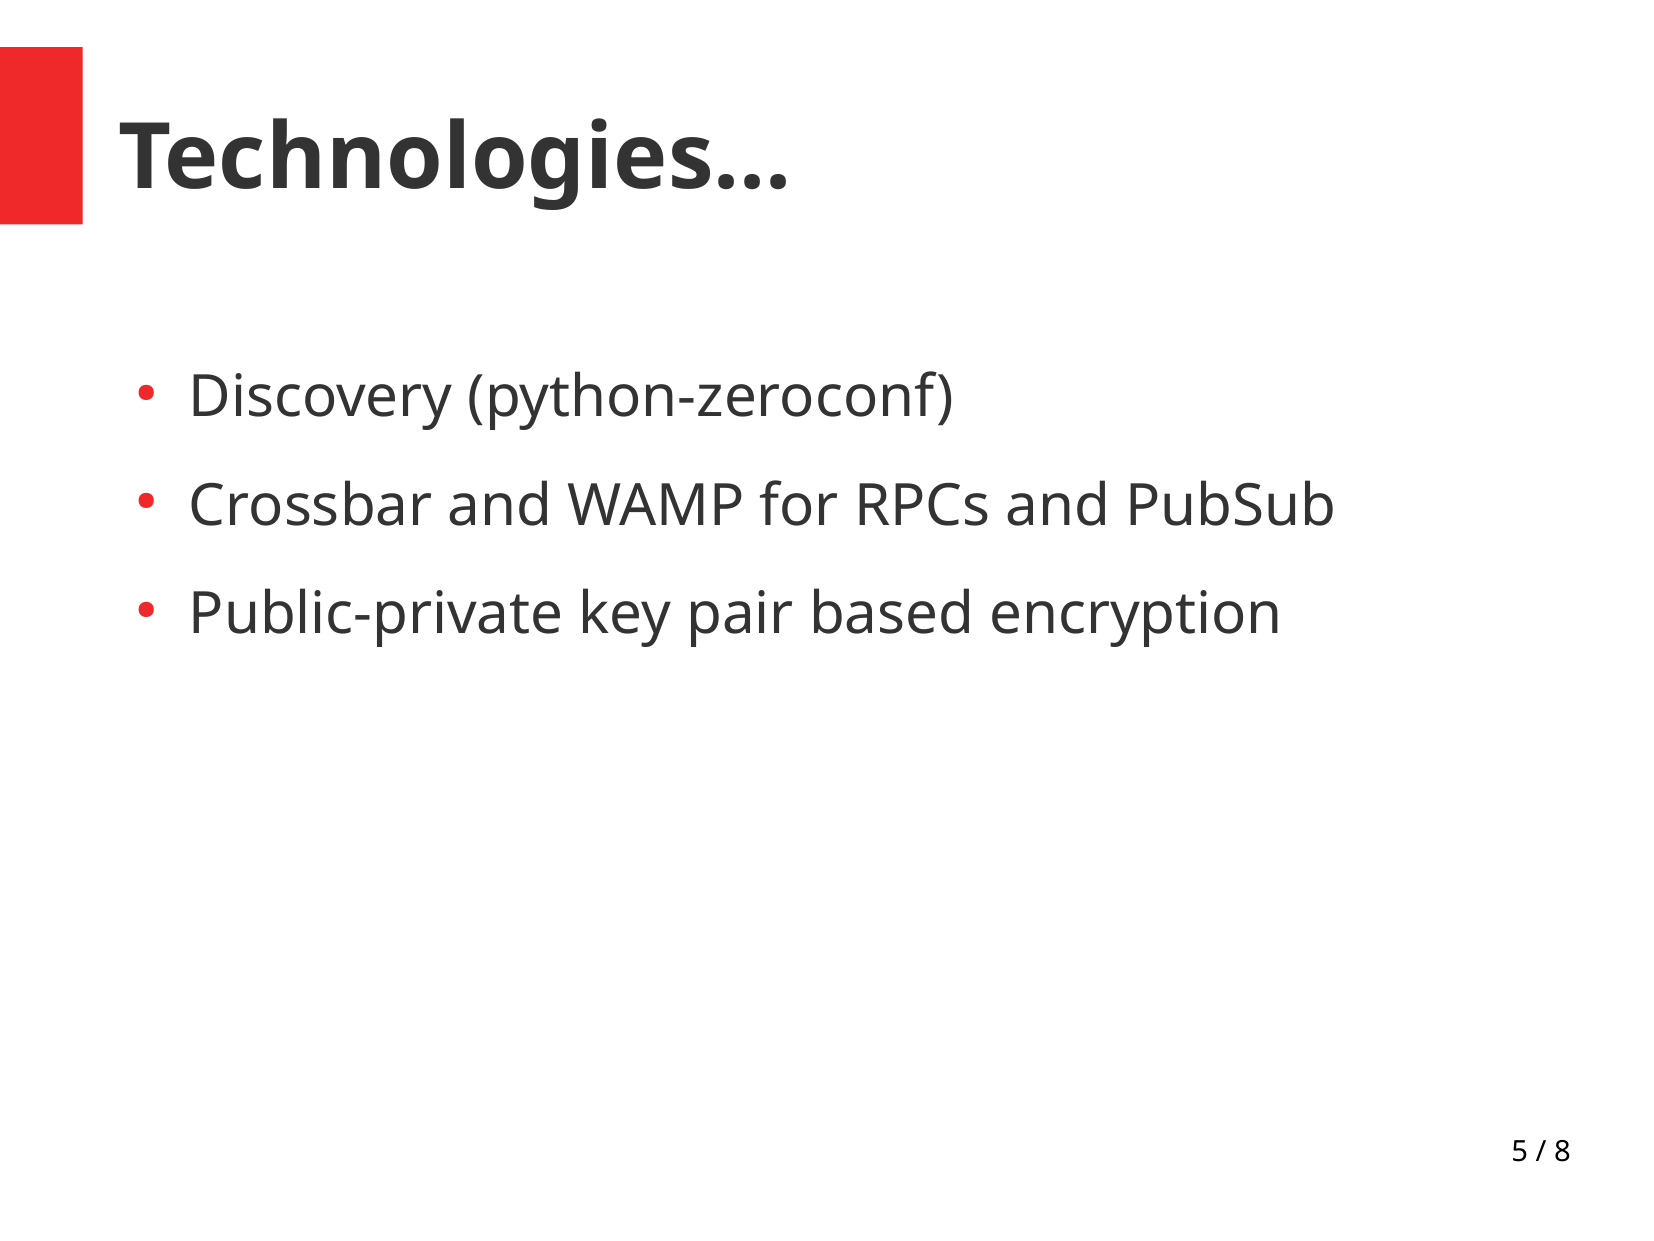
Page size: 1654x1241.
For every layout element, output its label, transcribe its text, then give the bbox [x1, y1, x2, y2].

title Technologies... [118, 49, 1571, 257]
list Discovery (python-zeroconf) Crossbar and WAMP for RPCs and PubSub Public-private key pair based encryption [118, 354, 1536, 1074]
